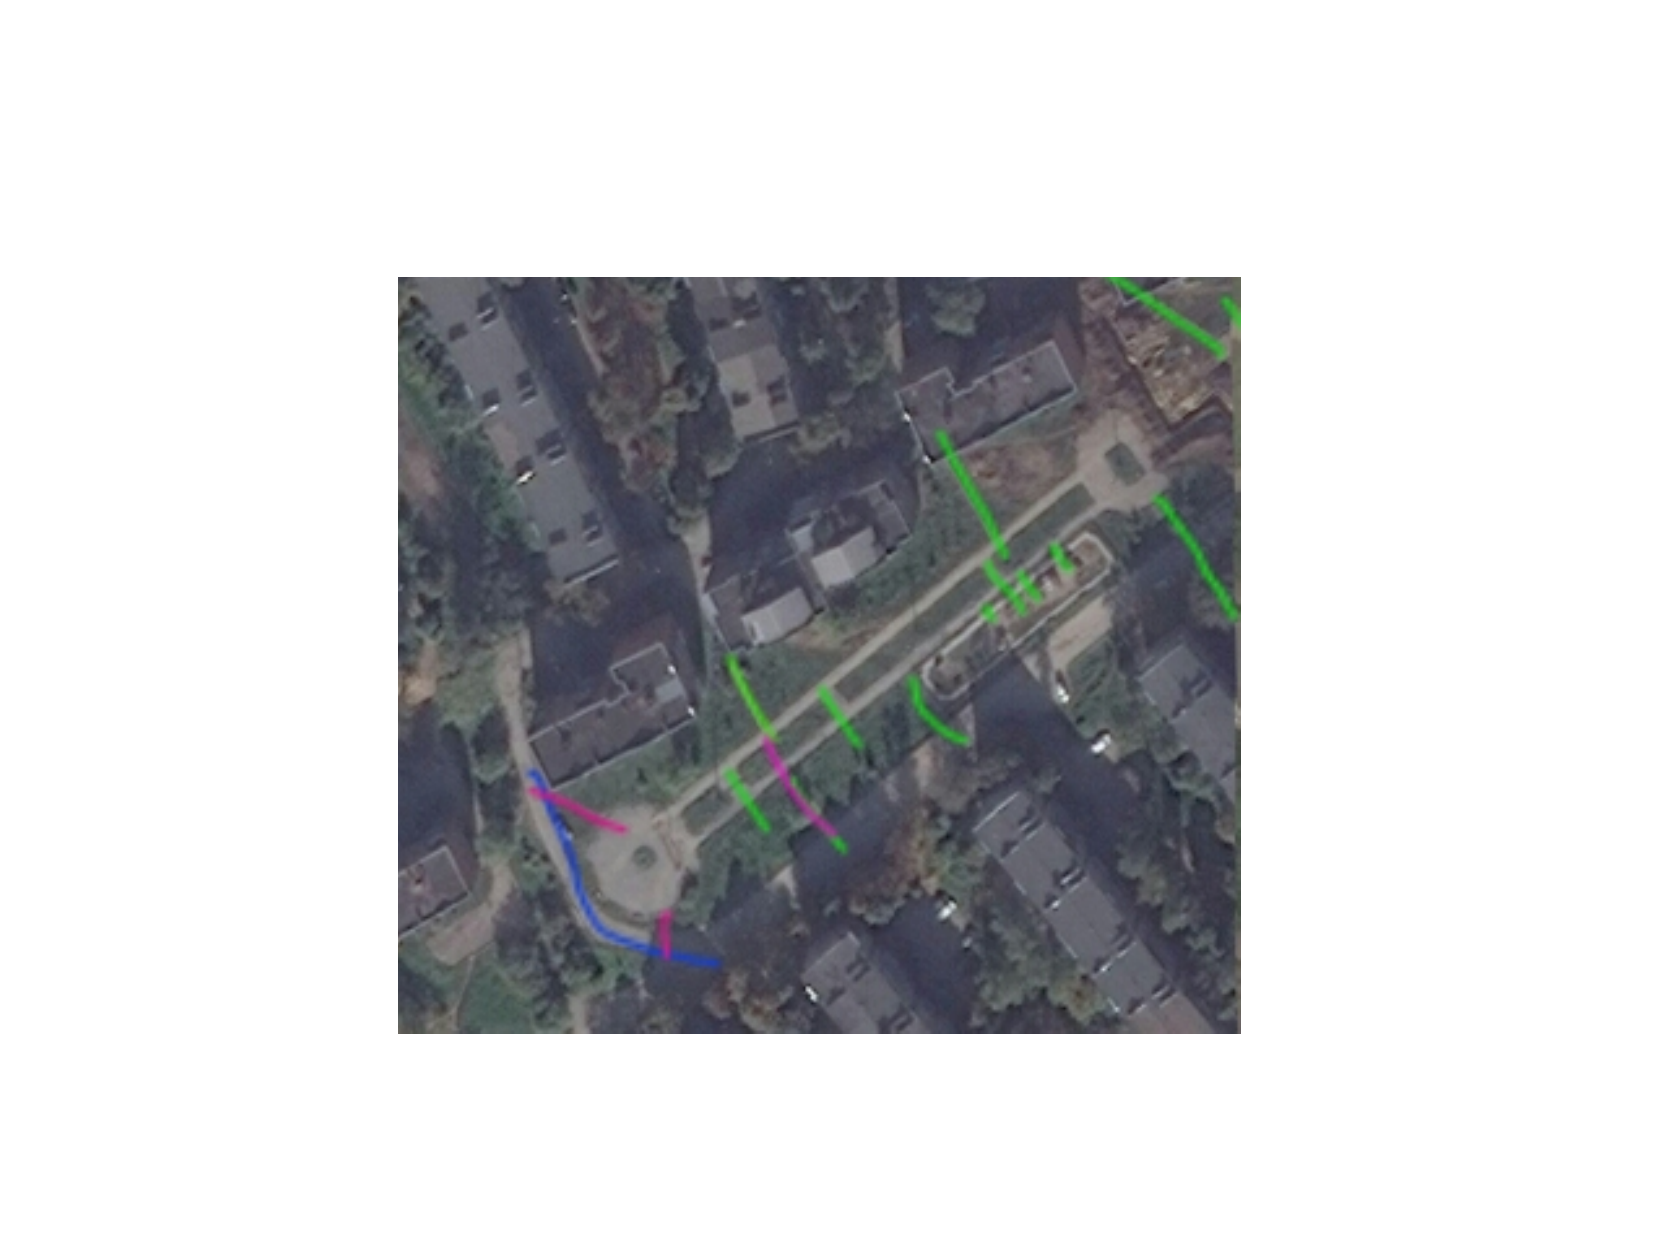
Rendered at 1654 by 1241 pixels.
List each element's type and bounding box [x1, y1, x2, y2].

picture [398, 277, 1241, 1034]
